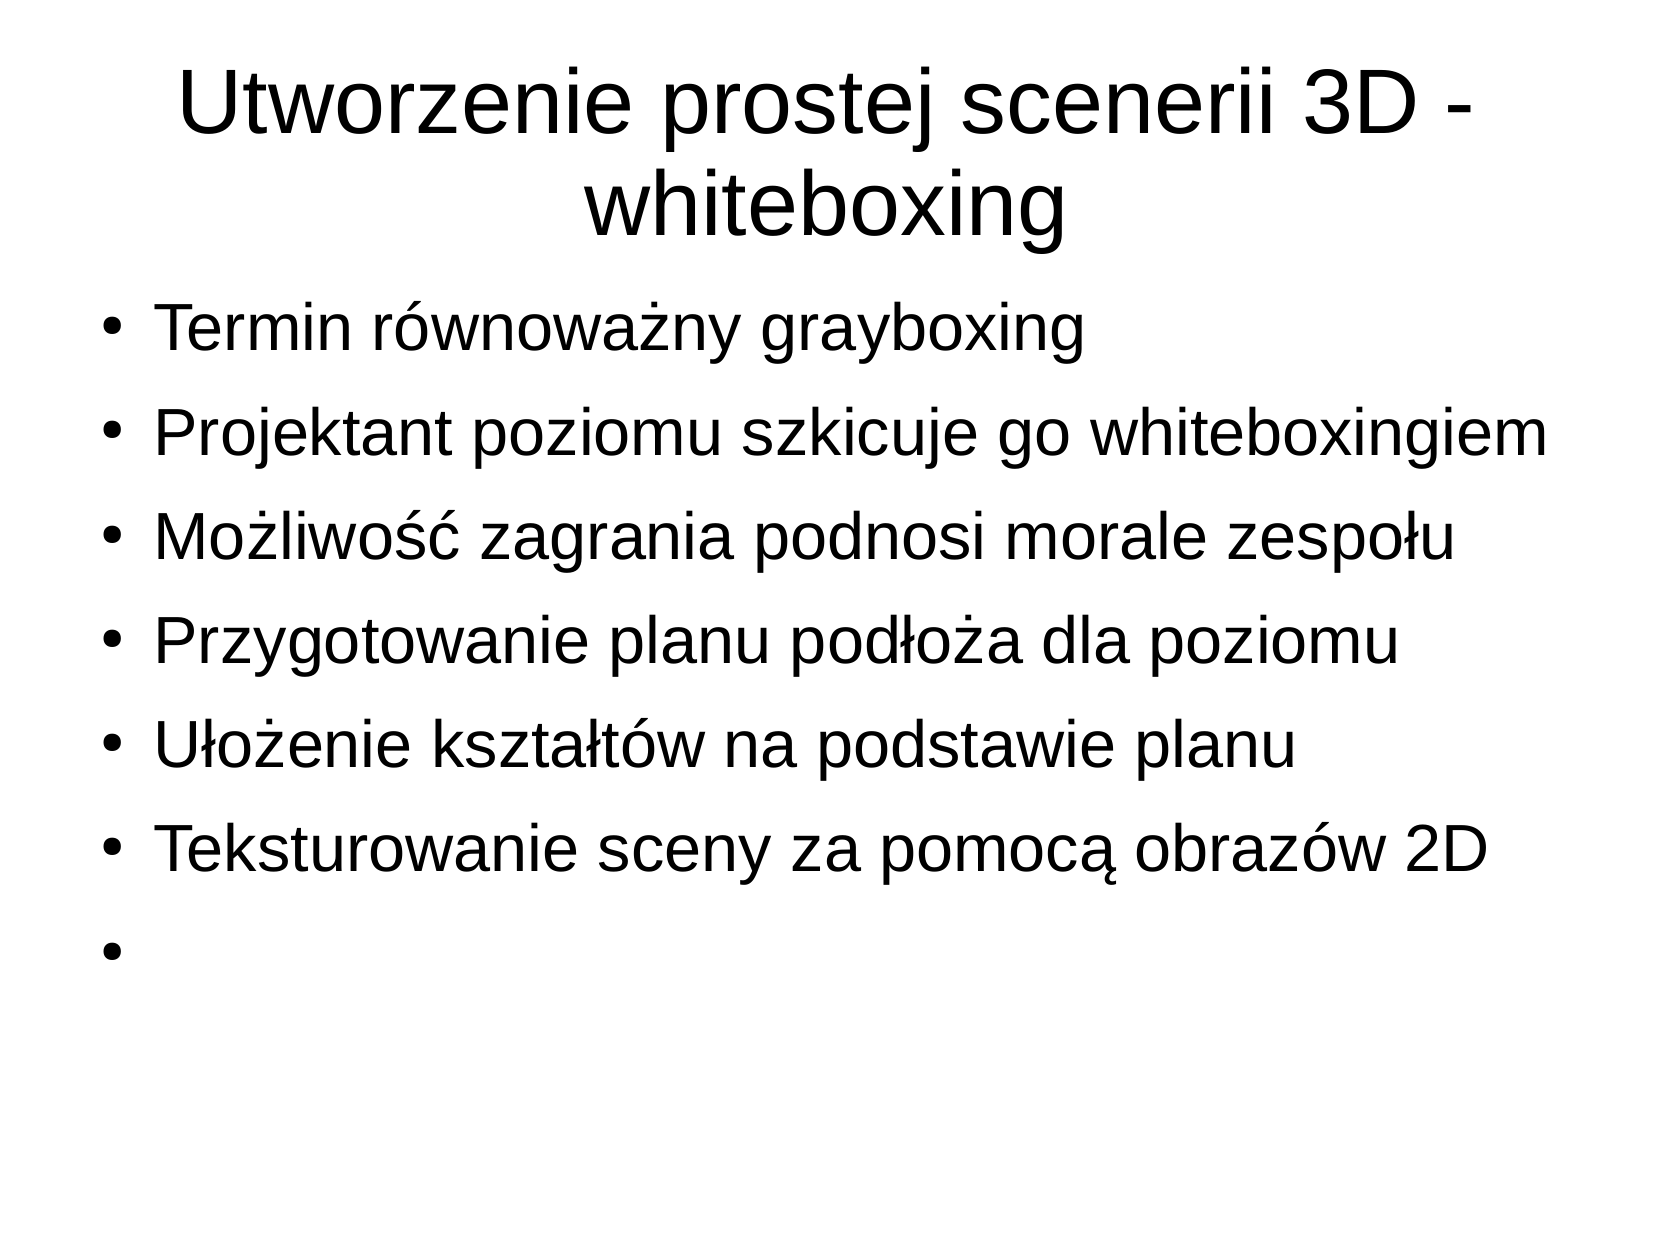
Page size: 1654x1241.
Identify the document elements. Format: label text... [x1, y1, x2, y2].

list Termin równoważny grayboxing Projektant poziomu szkicuje go whiteboxingiem Możliwość zagrania podnosi morale zespołu Przygotowanie planu podłoża dla poziomu Ułożenie kształtów na podstawie planu Teksturowanie sceny za pomocą obrazów 2D [82, 290, 1571, 1010]
title Utworzenie prostej scenerii 3D - whiteboxing [82, 49, 1571, 257]
